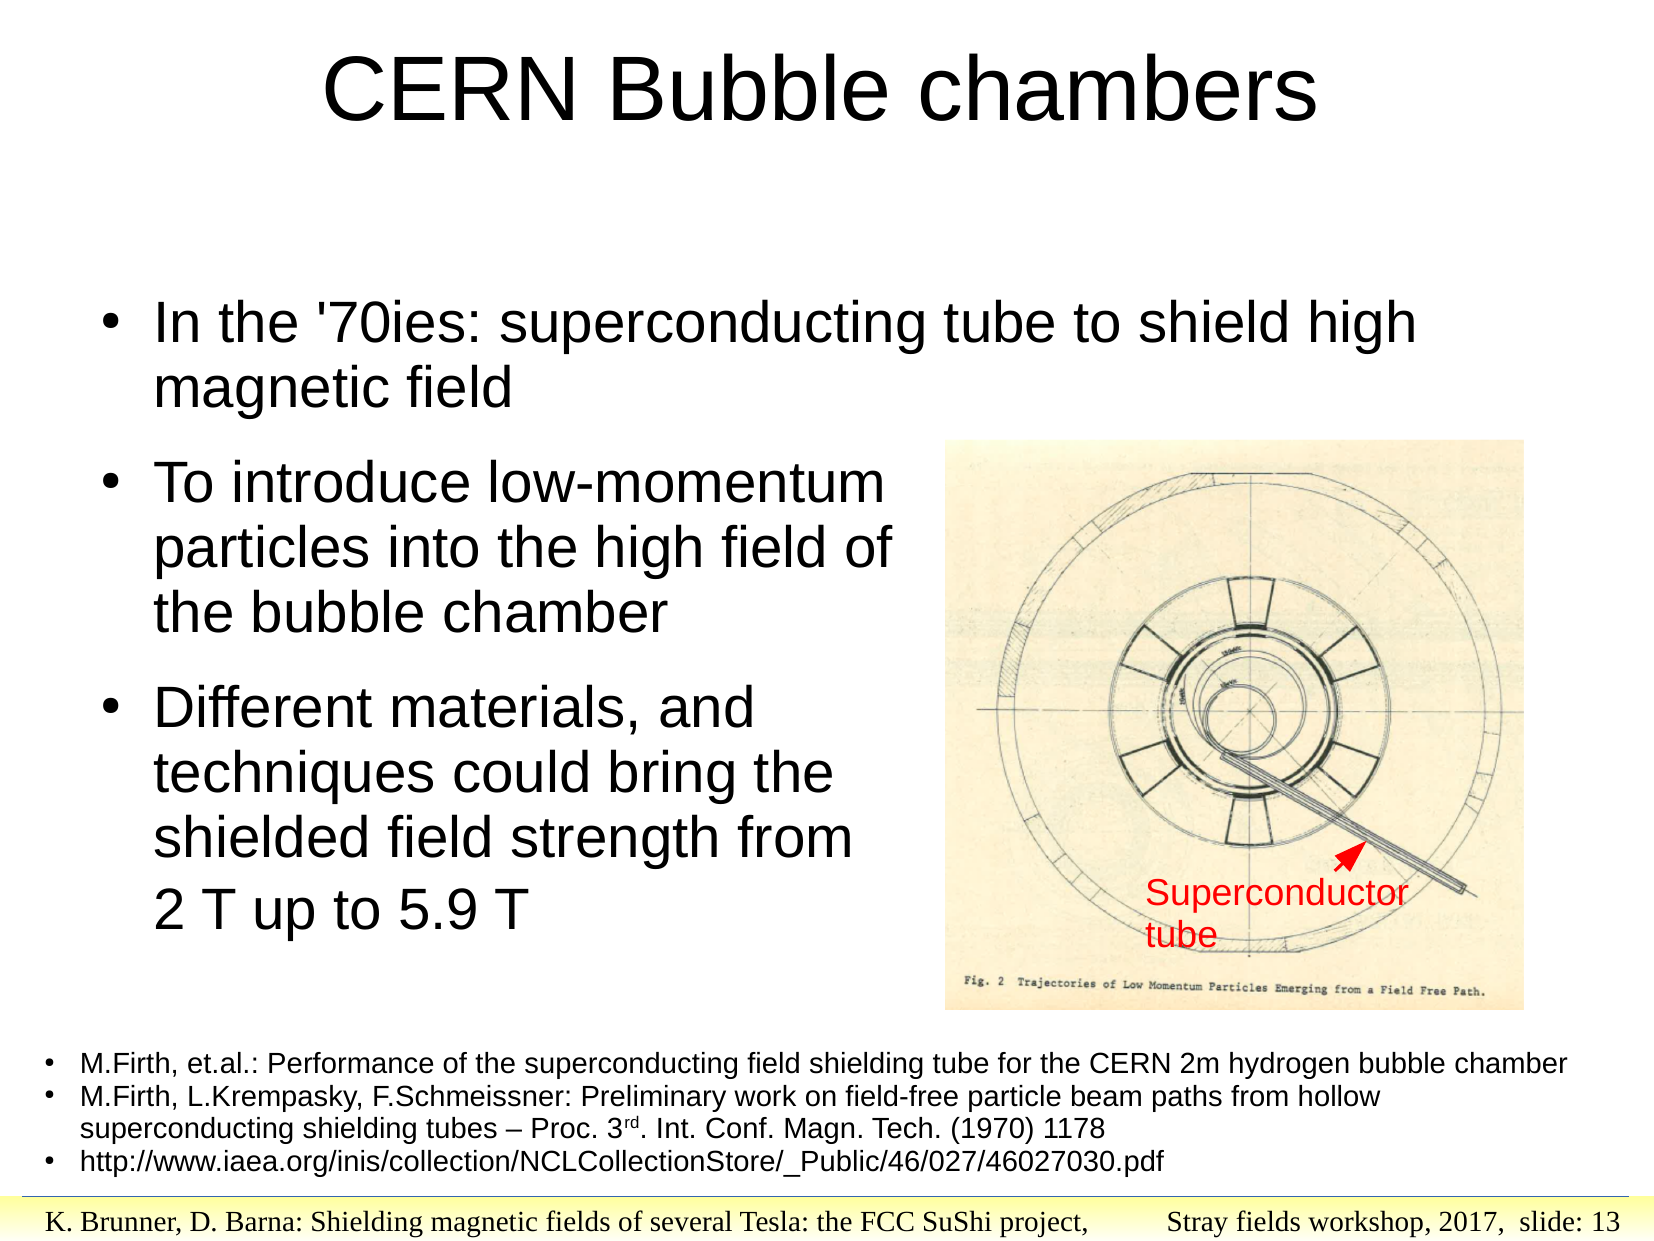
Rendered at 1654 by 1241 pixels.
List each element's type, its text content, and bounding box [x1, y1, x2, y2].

text_box M.Firth, et.al.: Performance of the superconducting field shielding tube for the CERN 2m hydrogen bubble chamber M.Firth, L.Krempasky, F.Schmeissner: Preliminary work on field-free particle beam paths from hollow superconducting shielding tubes – Proc. 3rd. Int. Conf. Magn. Tech. (1970) 1178 http://www.iaea.org/inis/collection/NCLCollectionStore/_Public/46/027/46027030.pdf [29, 1039, 1619, 1187]
text_box Superconductor tube [1130, 863, 1430, 962]
picture [944, 439, 1524, 1010]
title CERN Bubble chambers [77, 31, 1566, 148]
list In the '70ies: superconducting tube to shield high magnetic field To introduce low-momentum particles into the high field of the bubble chamber Different materials, and techniques could bring the shielded field strength from 2 T up to 5.9 T [82, 290, 1571, 1010]
